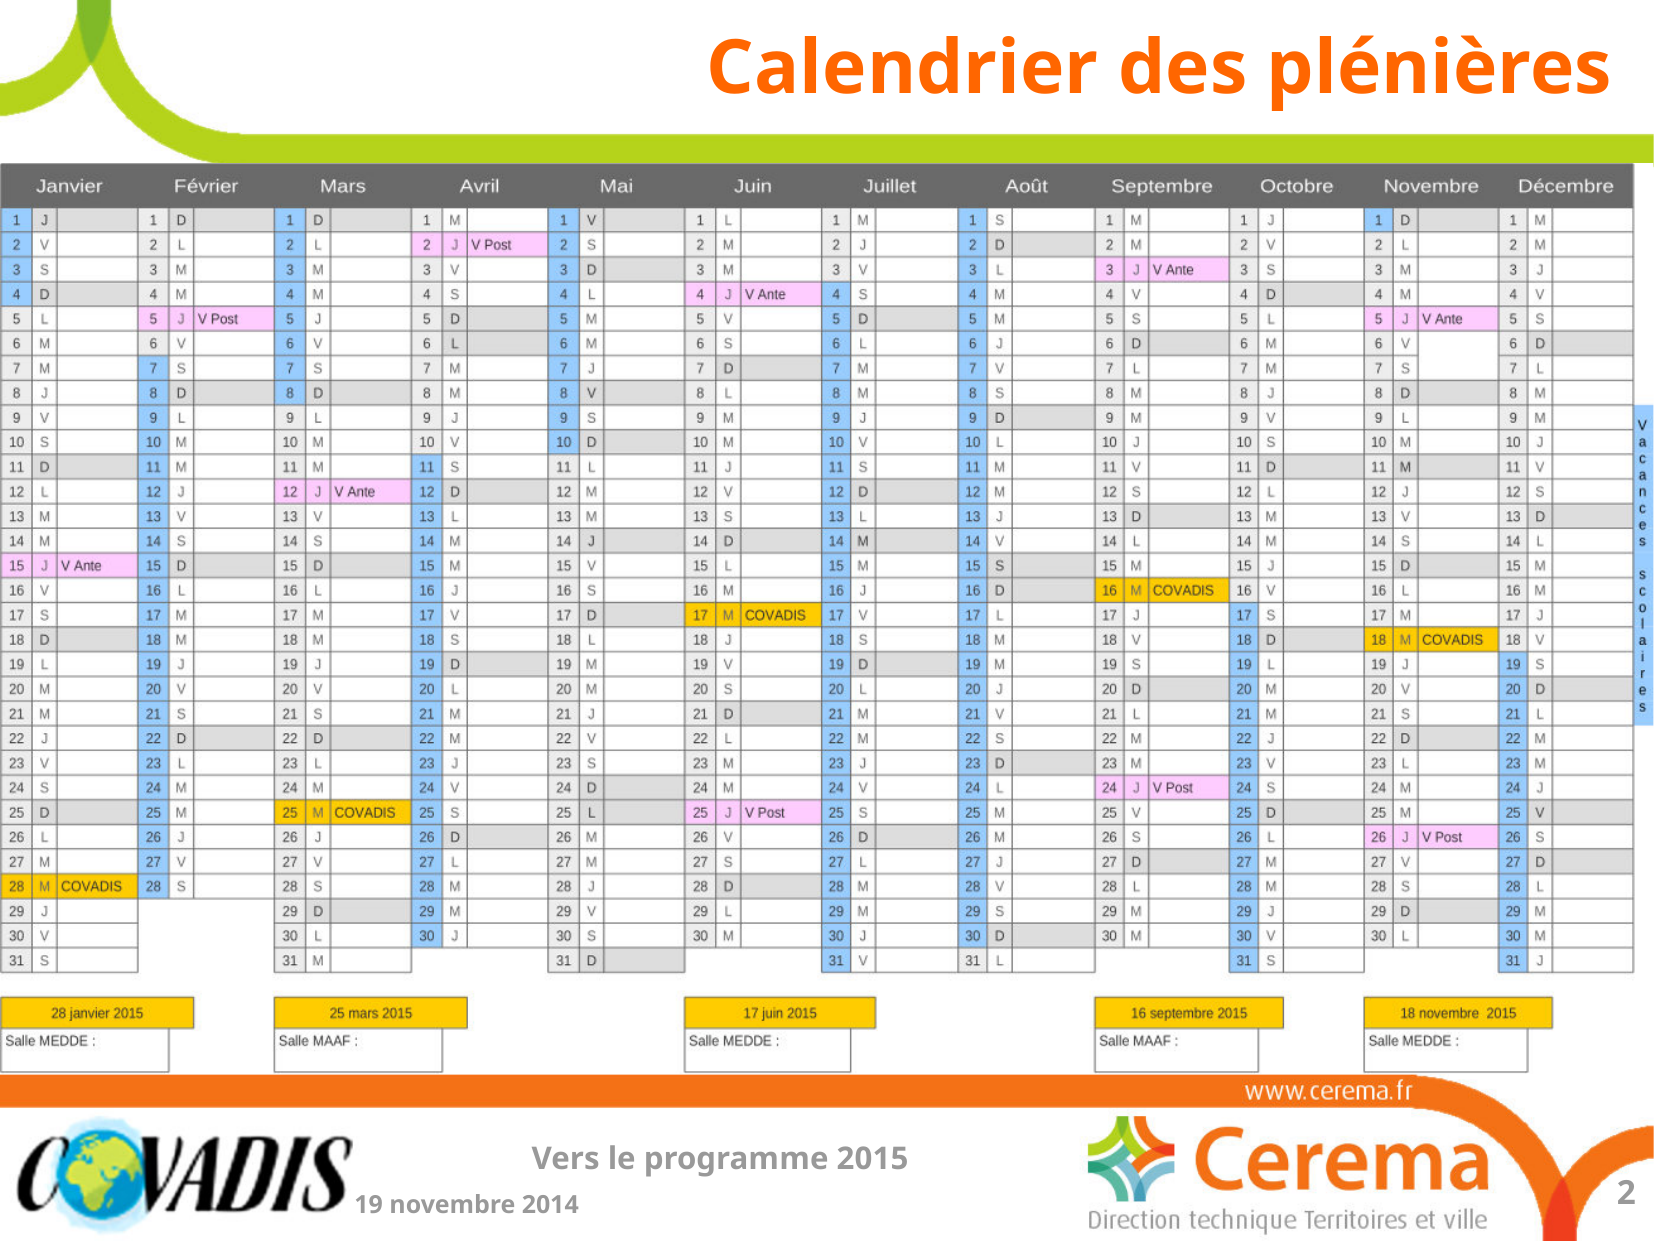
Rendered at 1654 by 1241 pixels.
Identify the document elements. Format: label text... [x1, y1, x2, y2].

picture [0, 0, 1654, 1241]
title Calendrier des plénières [177, 0, 1613, 163]
